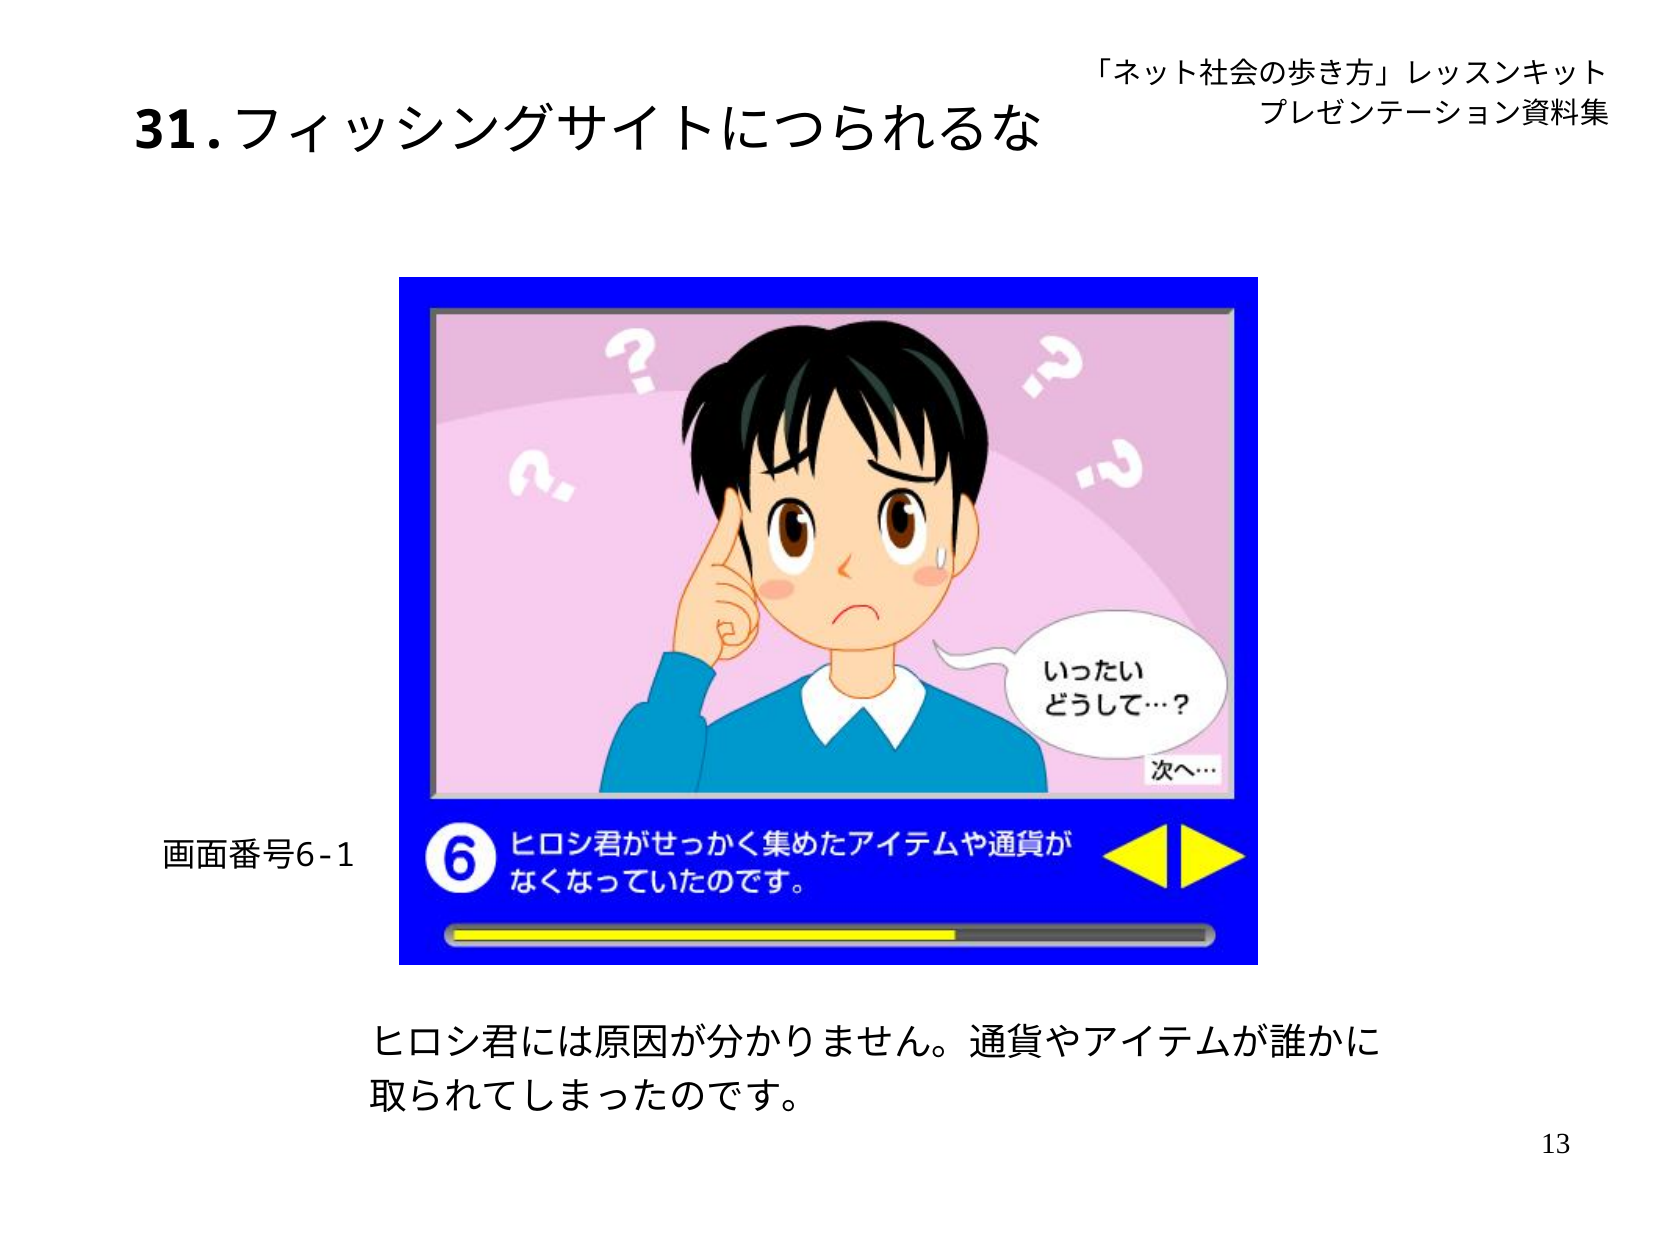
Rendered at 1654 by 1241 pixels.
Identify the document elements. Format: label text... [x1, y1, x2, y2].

picture [399, 277, 1258, 965]
text_box 31.フィッシングサイトにつられるな [118, 88, 1093, 169]
text_box ヒロシ君には原因が分かりません。通貨やアイテムが誰かに取られてしまったのです。 [354, 1004, 1418, 1128]
text_box 「ネット社会の歩き方」レッスンキット プレゼンテーション資料集 [1062, 44, 1625, 139]
text_box 画面番号6-1 [147, 826, 384, 882]
